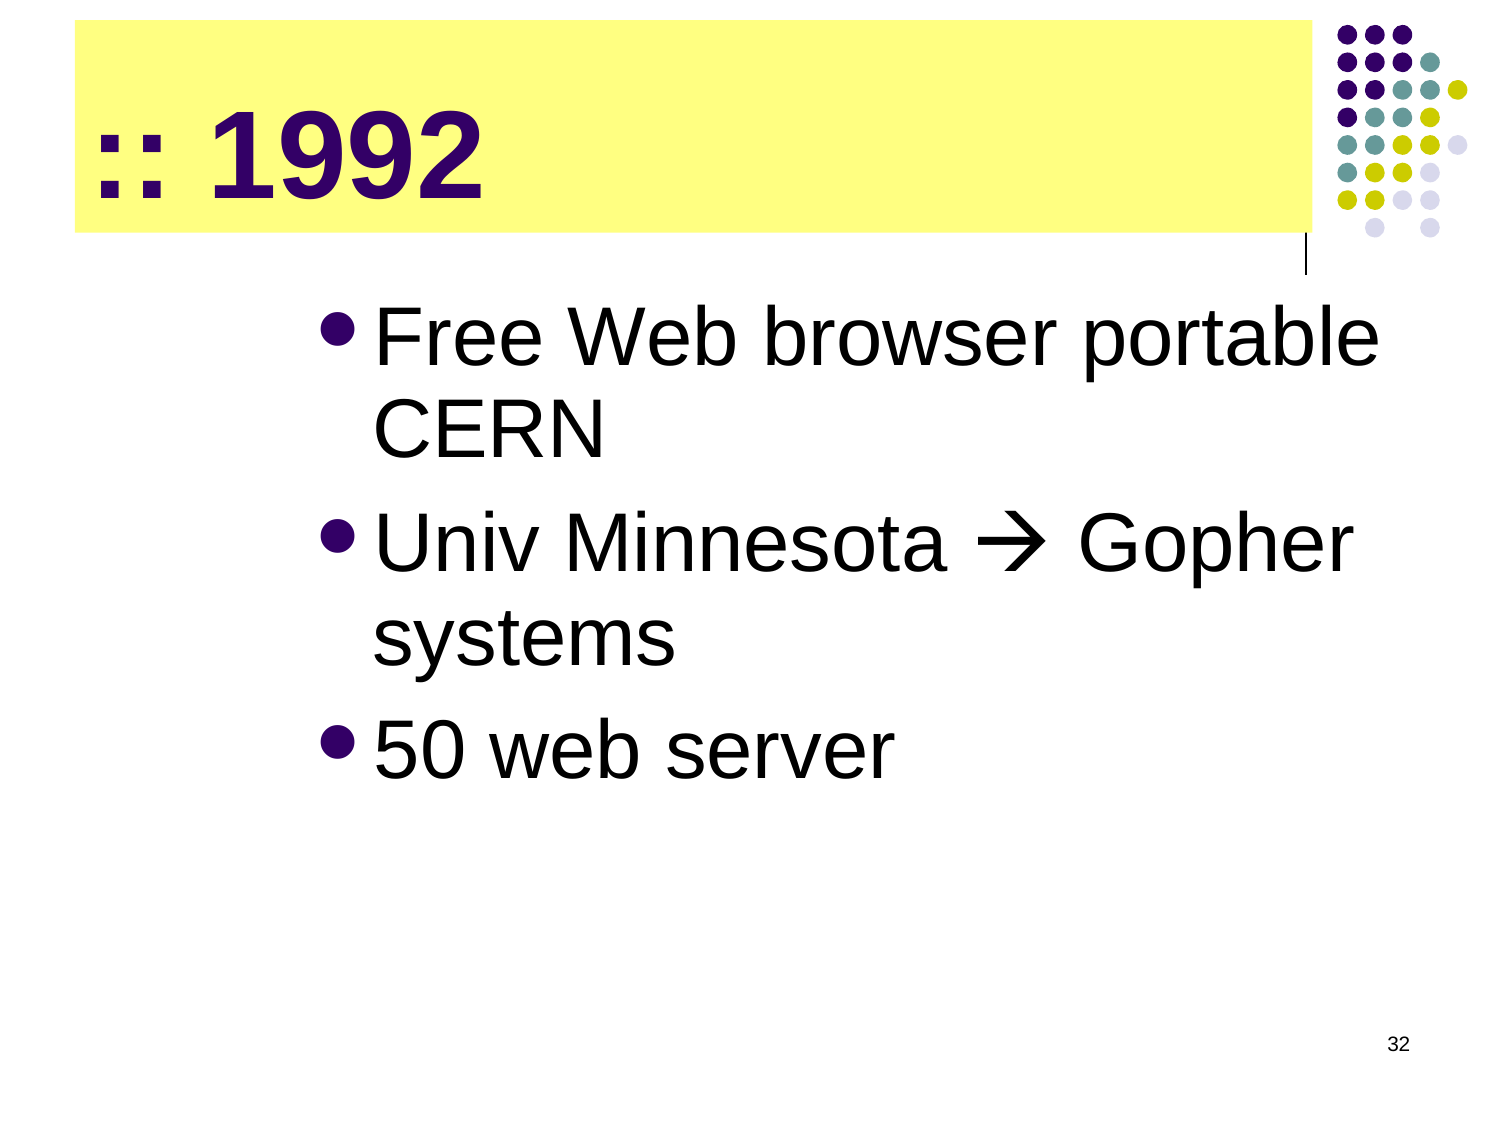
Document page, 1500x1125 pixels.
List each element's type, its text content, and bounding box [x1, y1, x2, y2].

title :: 1992 [74, 20, 1313, 233]
list Free Web browser portable CERN Univ Minnesota  Gopher systems 50 web server [301, 282, 1426, 1006]
